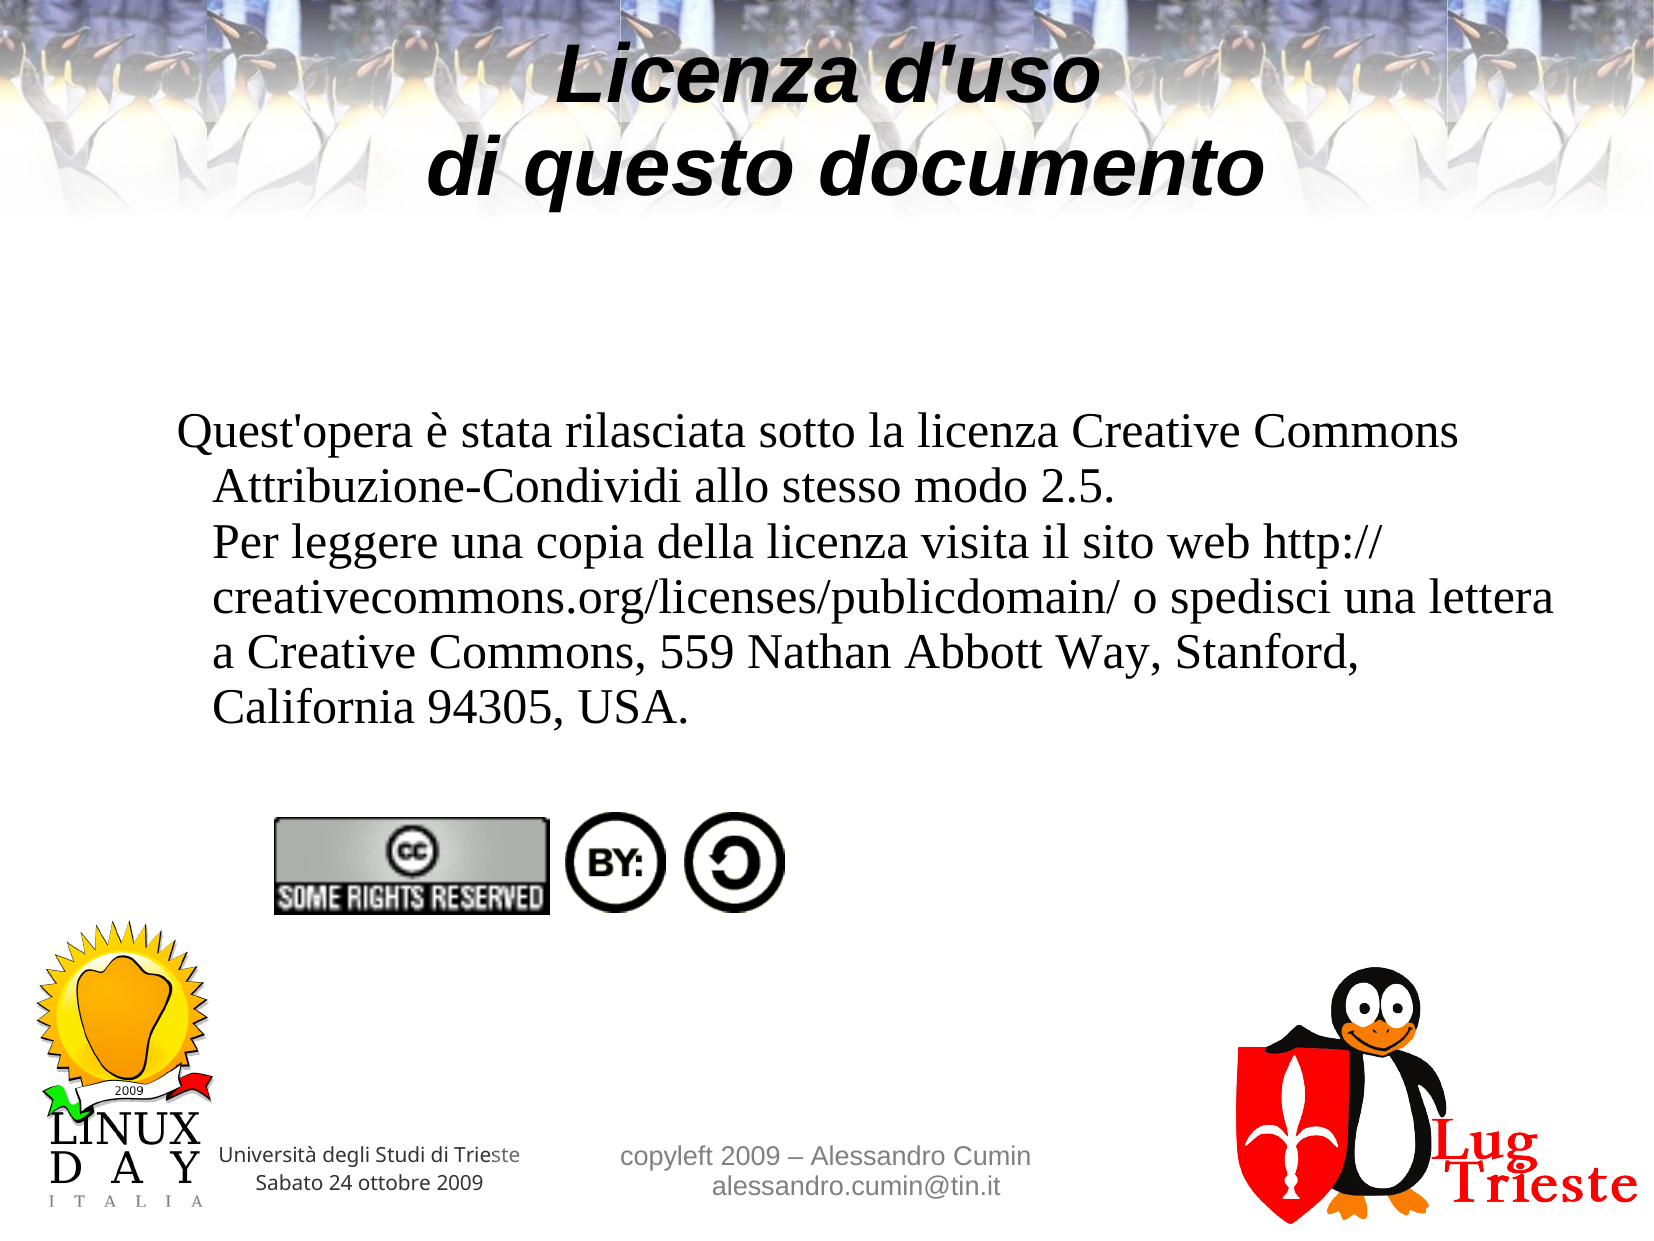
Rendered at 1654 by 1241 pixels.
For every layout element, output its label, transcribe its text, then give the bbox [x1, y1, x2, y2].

picture [36, 920, 214, 1207]
subtitle Quest'opera è stata rilasciata sotto la licenza Creative Commons Attribuzione-Condividi allo stesso modo 2.5. Per leggere una copia della licenza visita il sito web http://creativecommons.org/licenses/publicdomain/ o spedisci una lettera a Creative Commons, 559 Nathan Abbott Way, Stanford, California 94305, USA. [141, 252, 1568, 1015]
picture [684, 812, 785, 913]
picture [1236, 967, 1637, 1224]
title Licenza d'uso di questo documento [49, 16, 1609, 224]
picture [274, 817, 550, 915]
picture [565, 812, 666, 913]
